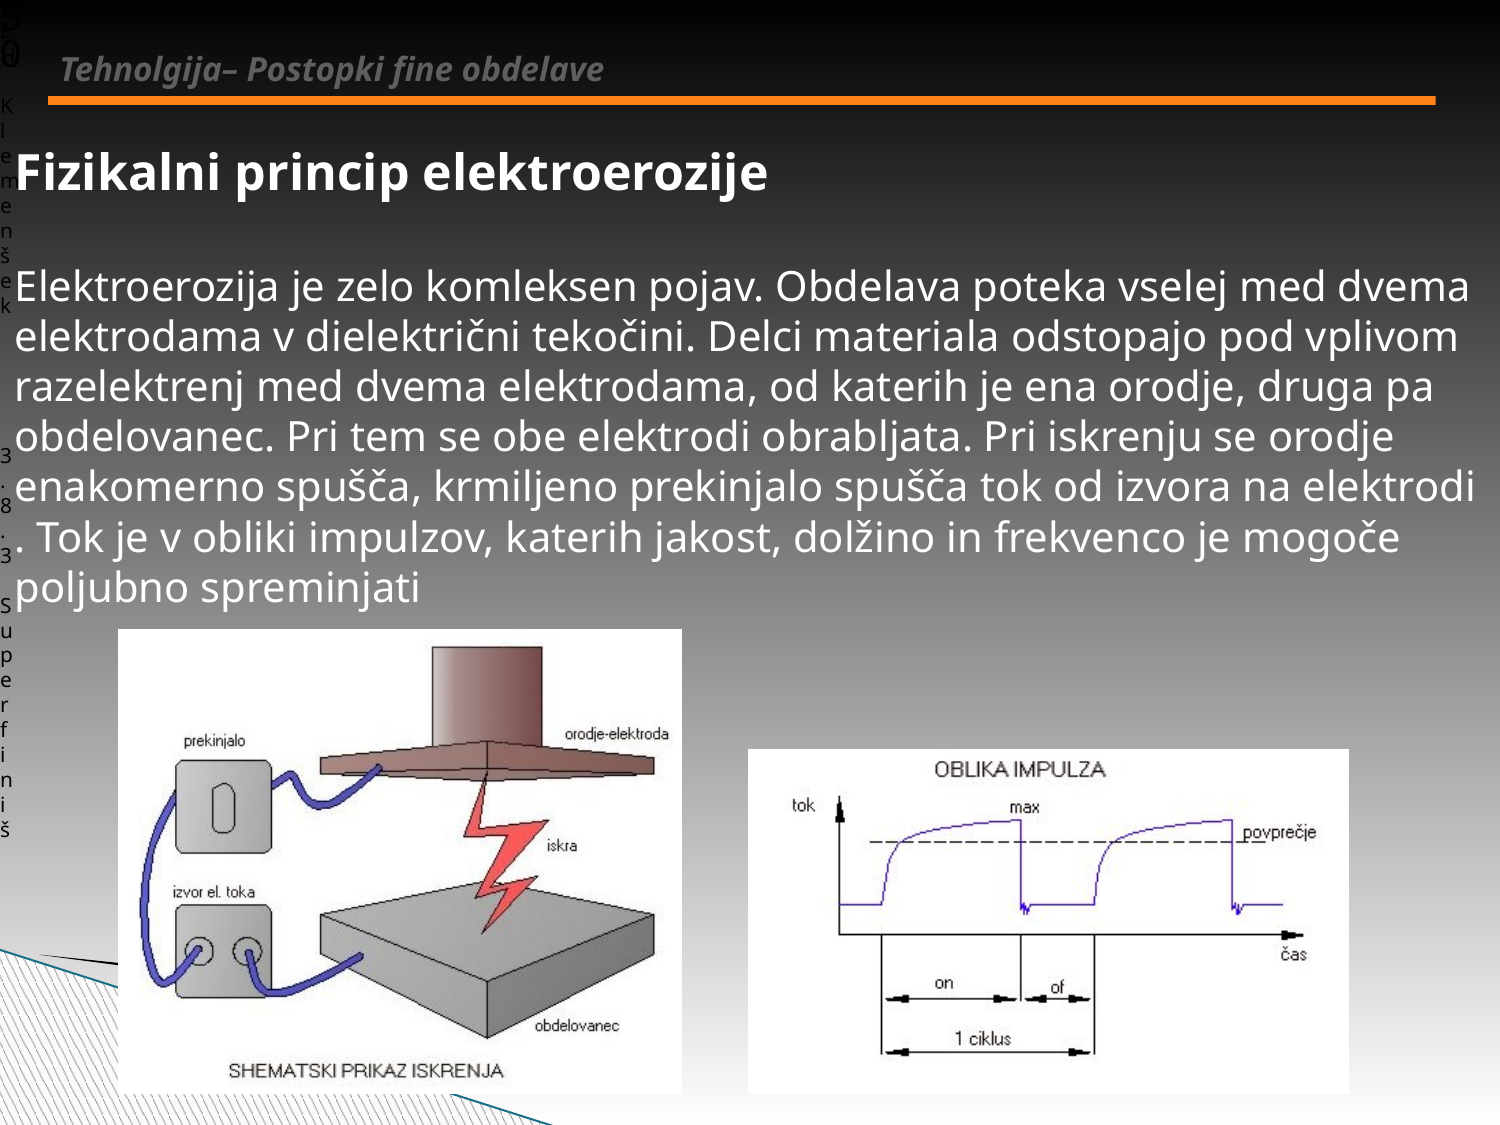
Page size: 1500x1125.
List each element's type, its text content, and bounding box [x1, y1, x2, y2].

picture [0, 629, 682, 1125]
text_box Fizikalni princip elektroerozije Elektroerozija je zelo komleksen pojav. Obdelava poteka vselej med dvema elektrodama v dielektrični tekočini. Delci materiala odstopajo pod vplivom razelektrenj med dvema elektrodama, od katerih je ena orodje, druga pa obdelovanec. Pri tem se obe elektrodi obrabljata. Pri iskrenju se orodje enakomerno spušča, krmiljeno prekinjalo spušča tok od izvora na elektrodi . Tok je v obliki impulzov, katerih jakost, dolžino in frekvenco je mogoče poljubno spreminjati [0, 132, 1500, 618]
picture [748, 749, 1349, 1094]
